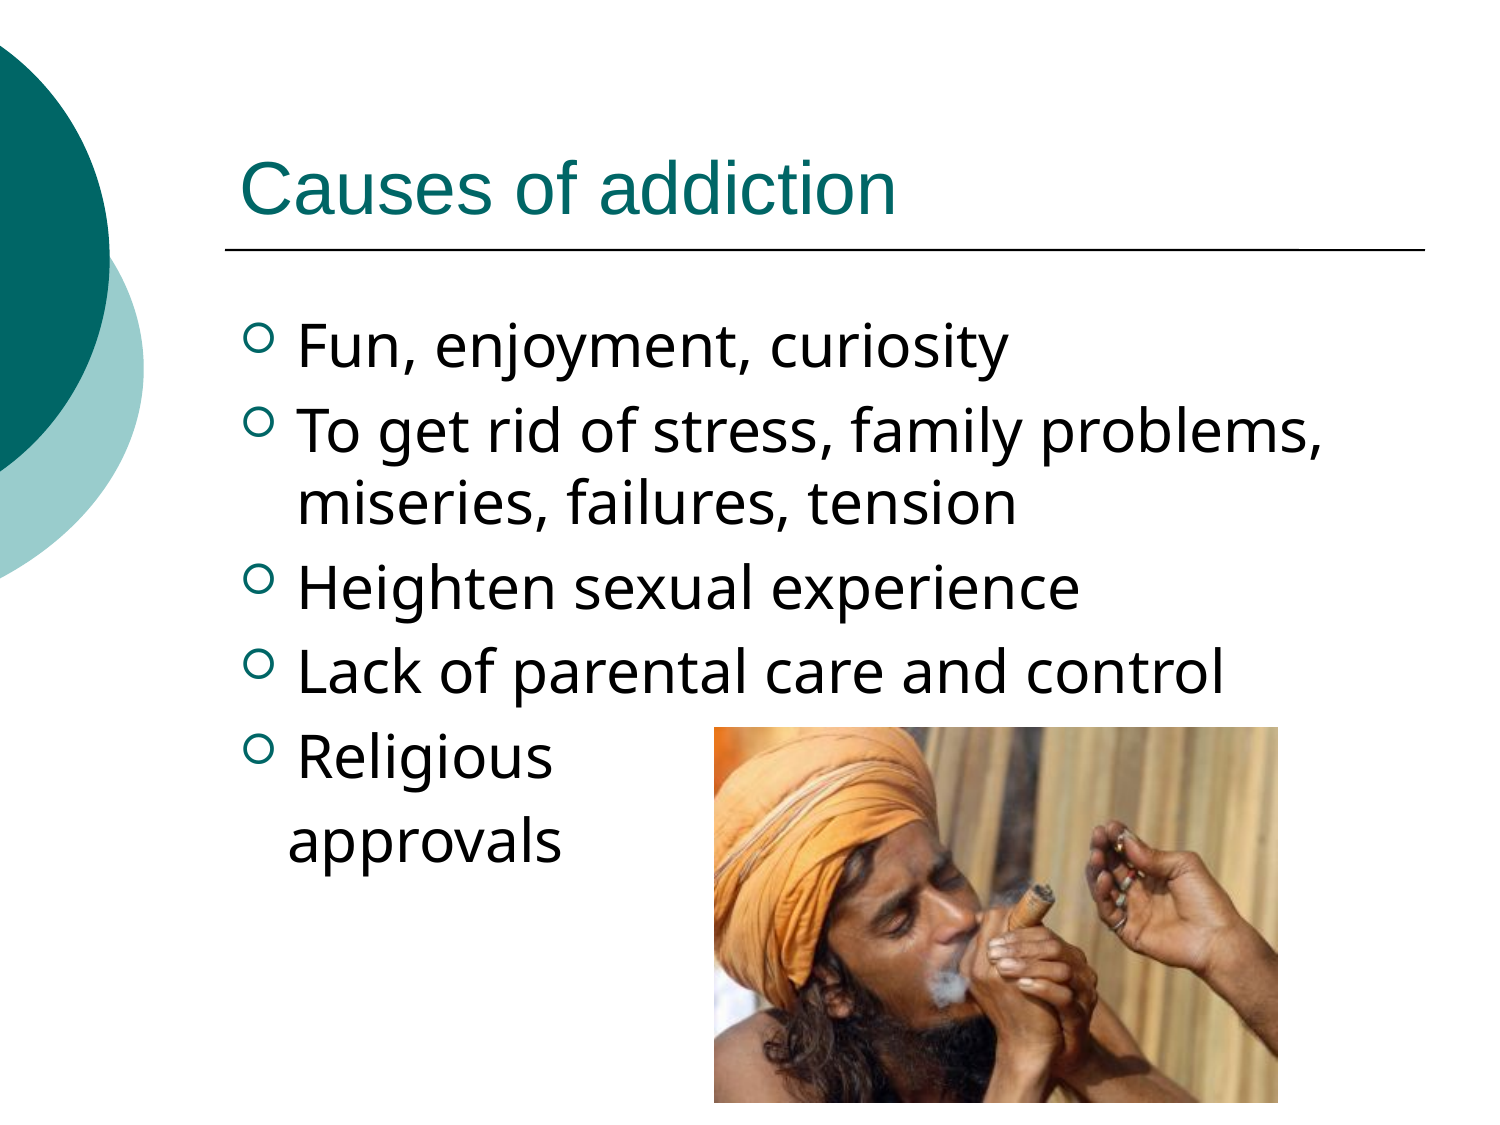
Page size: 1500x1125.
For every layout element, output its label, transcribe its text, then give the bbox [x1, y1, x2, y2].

list Fun, enjoyment, curiosity To get rid of stress, family problems, miseries, failures, tension Heighten sexual experience Lack of parental care and control Religious approvals [224, 299, 1425, 975]
picture [714, 727, 1278, 1103]
title Causes of addiction [224, 49, 1425, 237]
